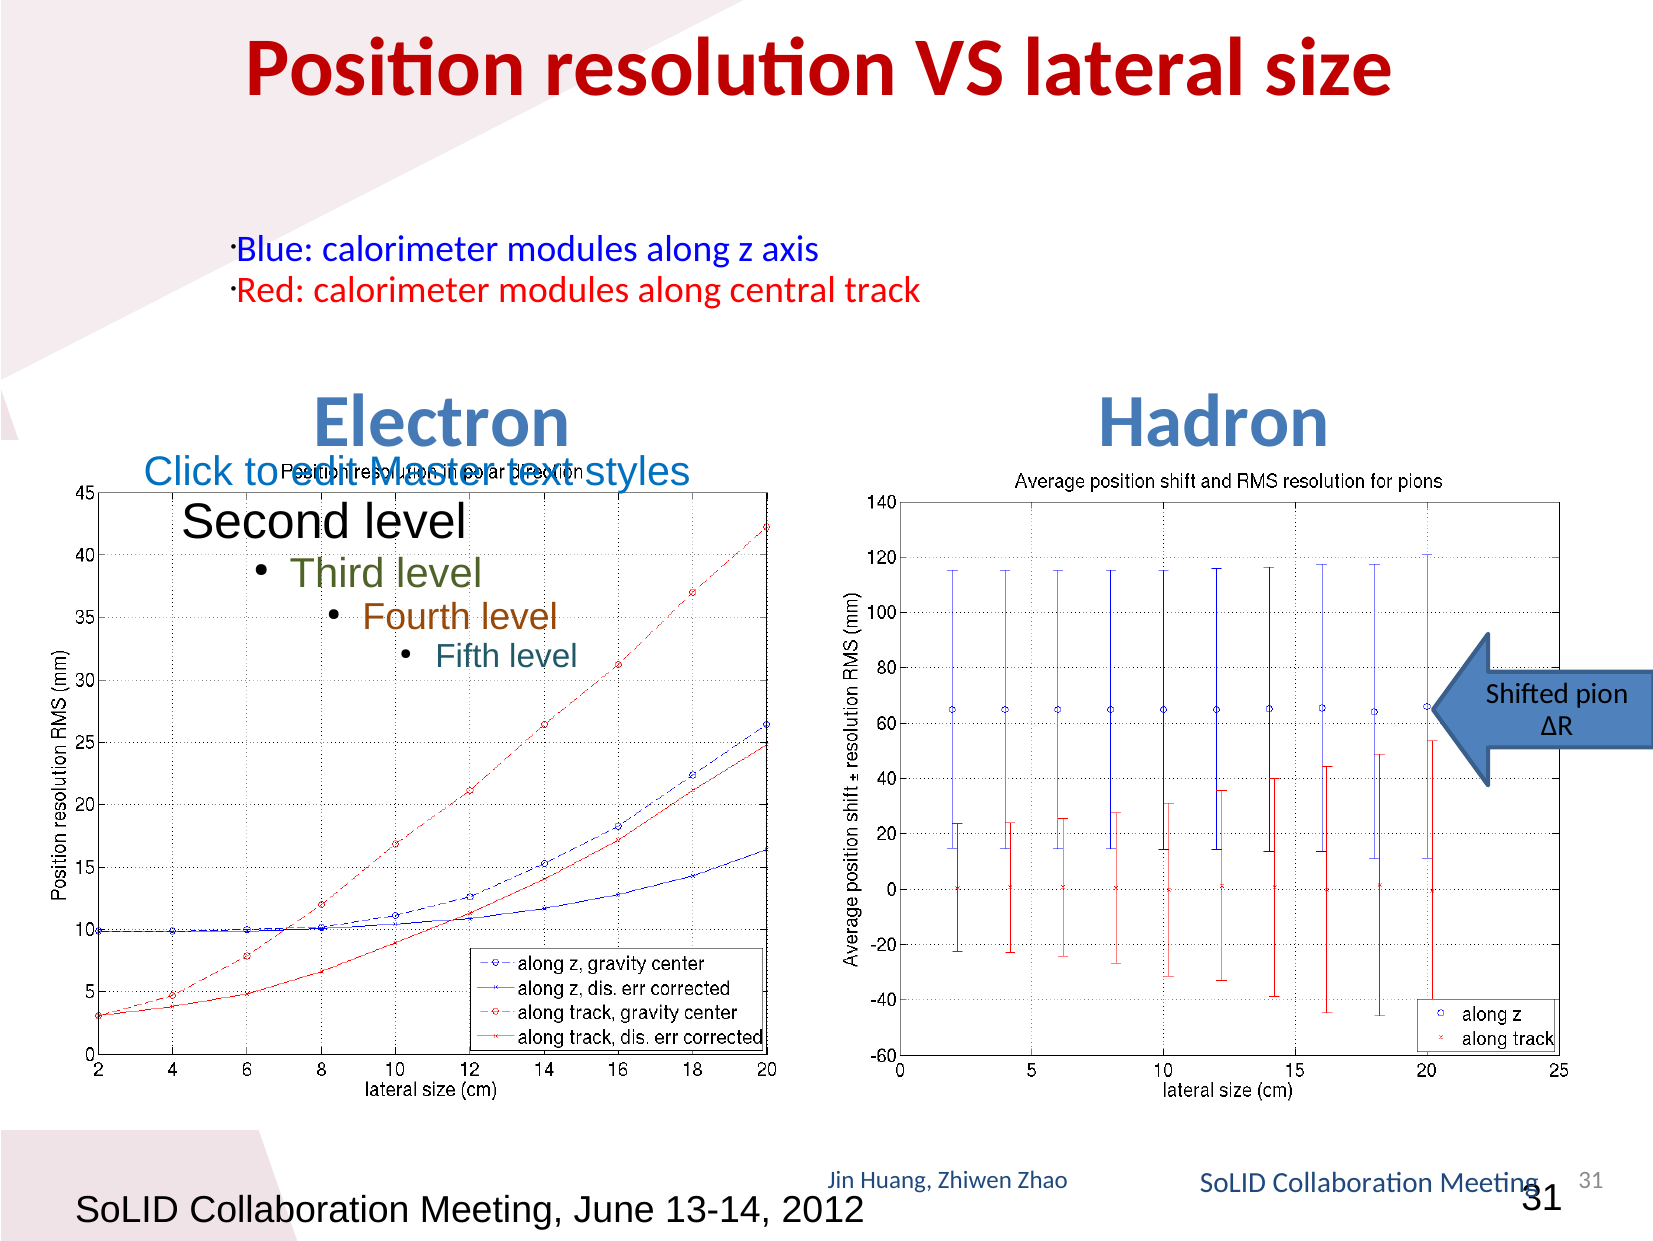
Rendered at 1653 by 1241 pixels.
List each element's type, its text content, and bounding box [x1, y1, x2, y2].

text_box <number> [1563, 1158, 1630, 1225]
text_box Shifted pion ΔR [1433, 633, 1653, 786]
text_box Hadron [1083, 372, 1345, 471]
picture [0, 440, 1640, 1130]
text_box Electron [298, 372, 587, 471]
text_box Jin Huang, Zhiwen Zhao [812, 1158, 1185, 1225]
text_box Blue: calorimeter modules along z axis Red: calorimeter modules along central track [215, 220, 937, 319]
text_box SoLID Collaboration Meeting [1185, 1158, 1563, 1225]
title Position resolution VS lateral size [68, 13, 1571, 251]
